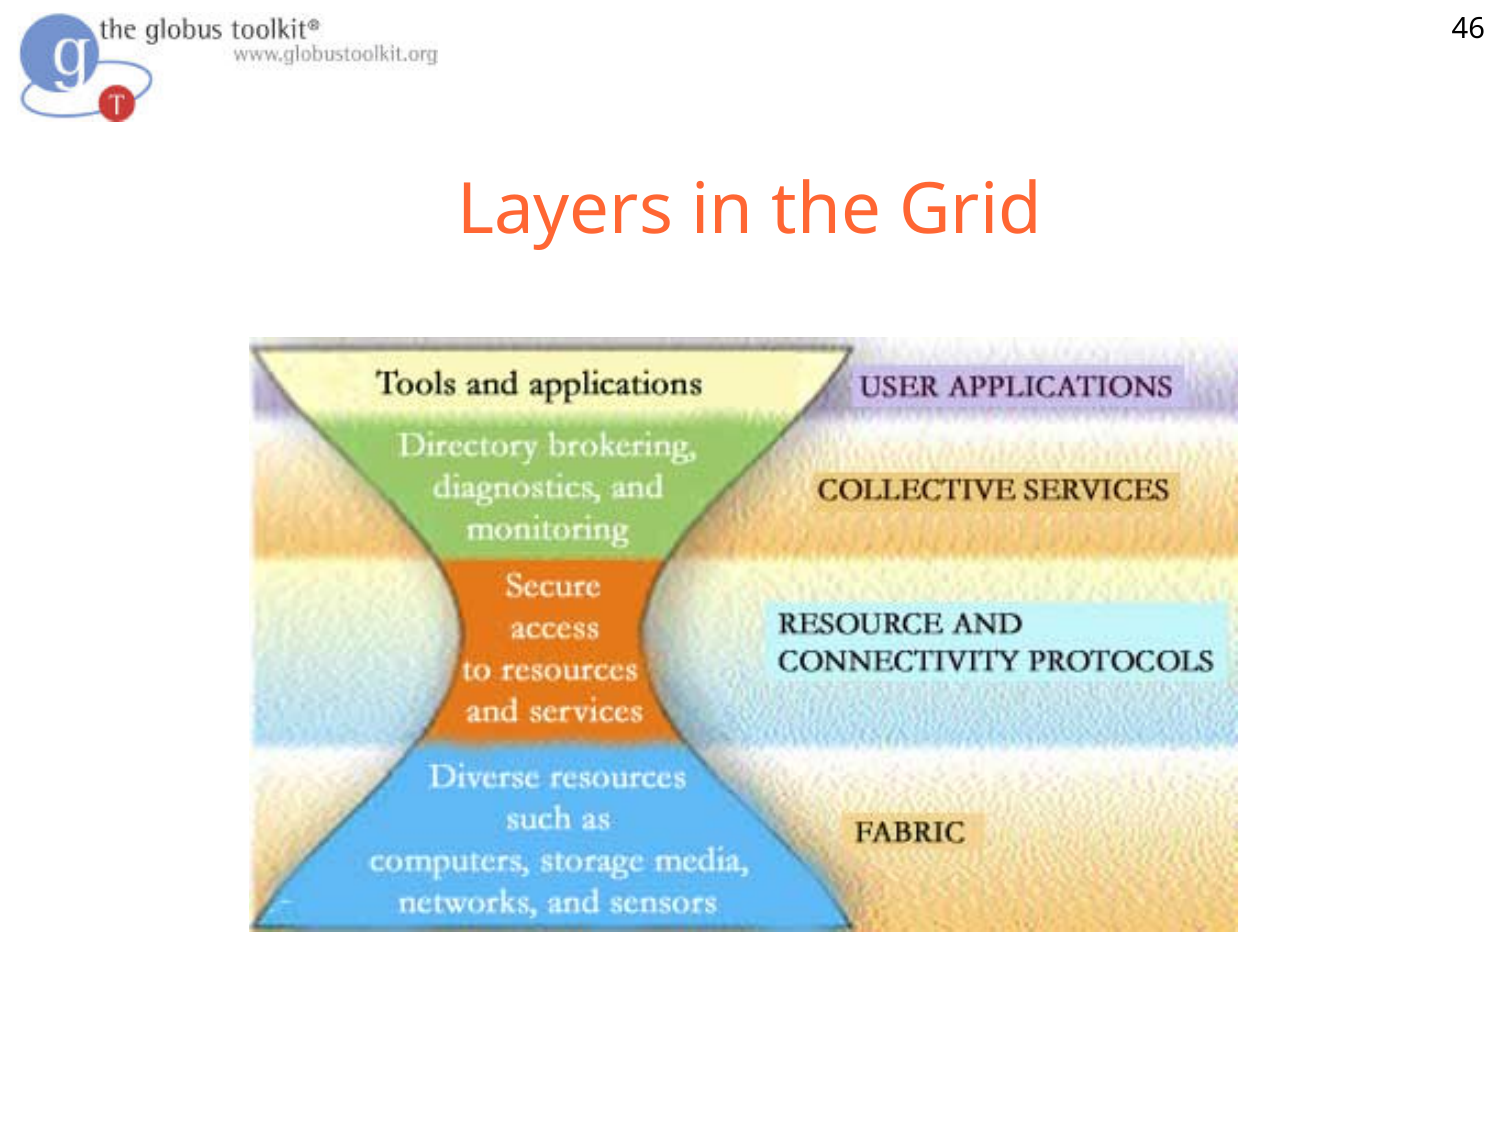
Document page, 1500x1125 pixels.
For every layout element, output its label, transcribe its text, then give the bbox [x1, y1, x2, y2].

picture [249, 337, 1238, 933]
title Layers in the Grid [112, 137, 1388, 263]
picture [17, 12, 438, 122]
